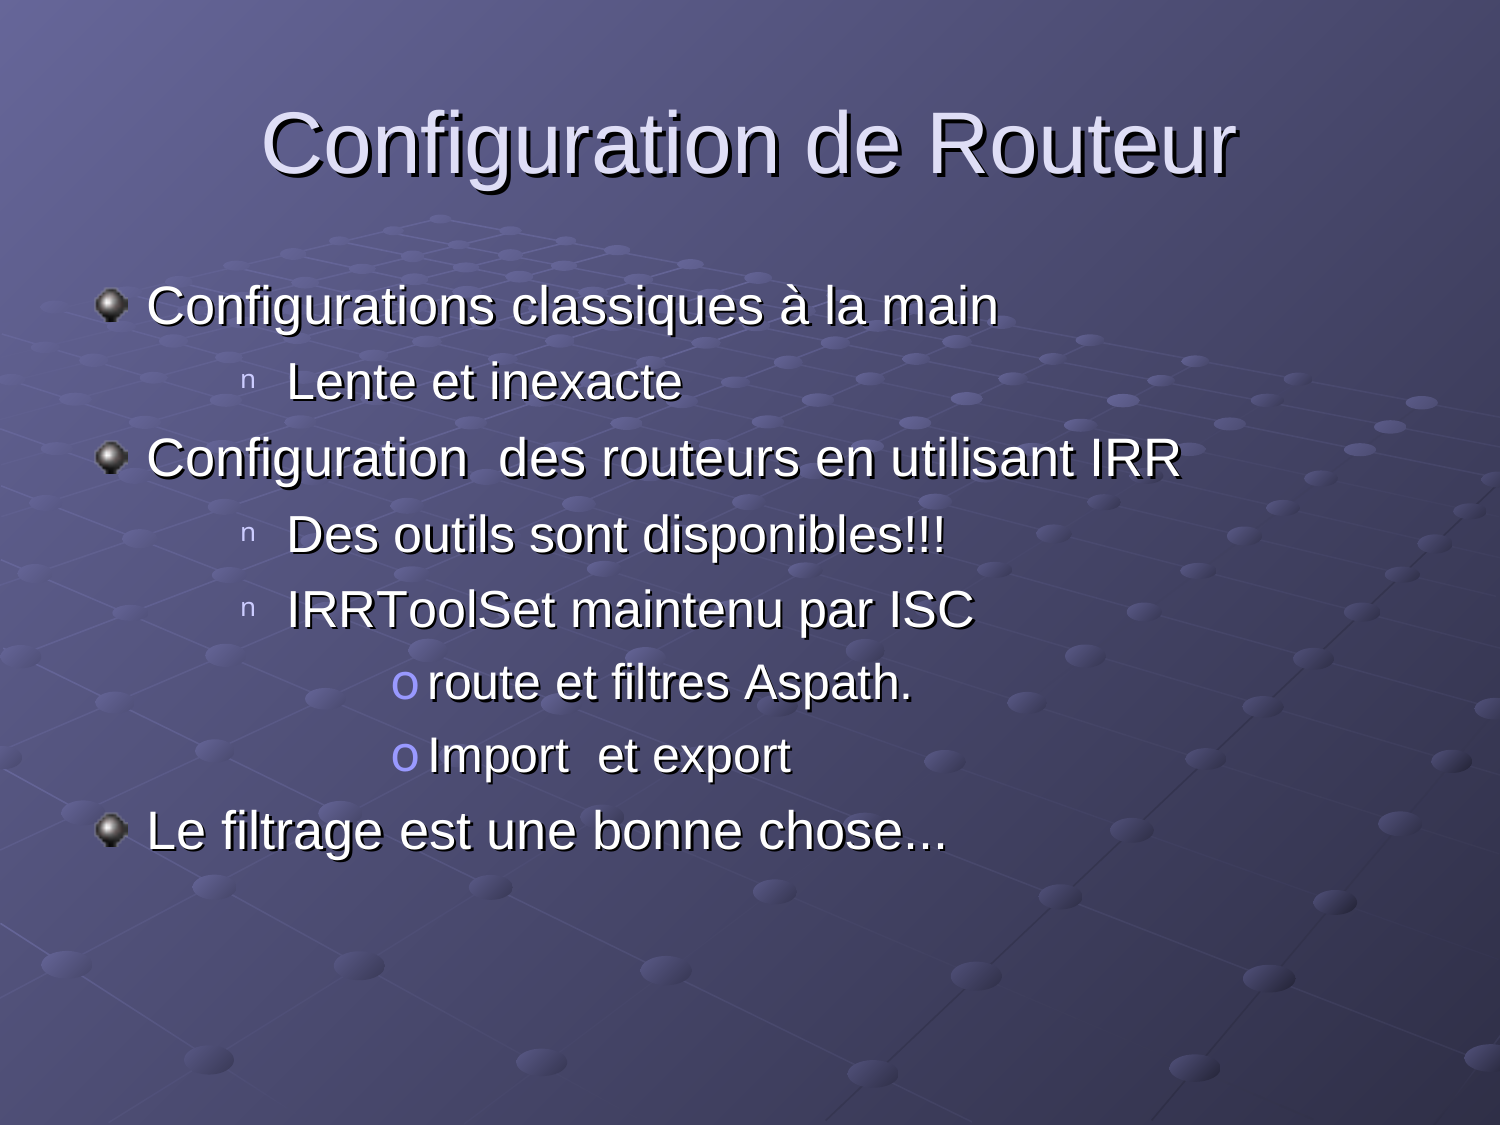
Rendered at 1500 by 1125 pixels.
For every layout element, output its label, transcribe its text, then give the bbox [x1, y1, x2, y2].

list Configurations classiques à la main Lente et inexacte Configuration des routeurs en utilisant IRR Des outils sont disponibles!!! IRRToolSet maintenu par ISC route et filtres Aspath. Import et export Le filtrage est une bonne chose... [75, 262, 1426, 1007]
title Configuration de Routeur [75, 45, 1426, 233]
